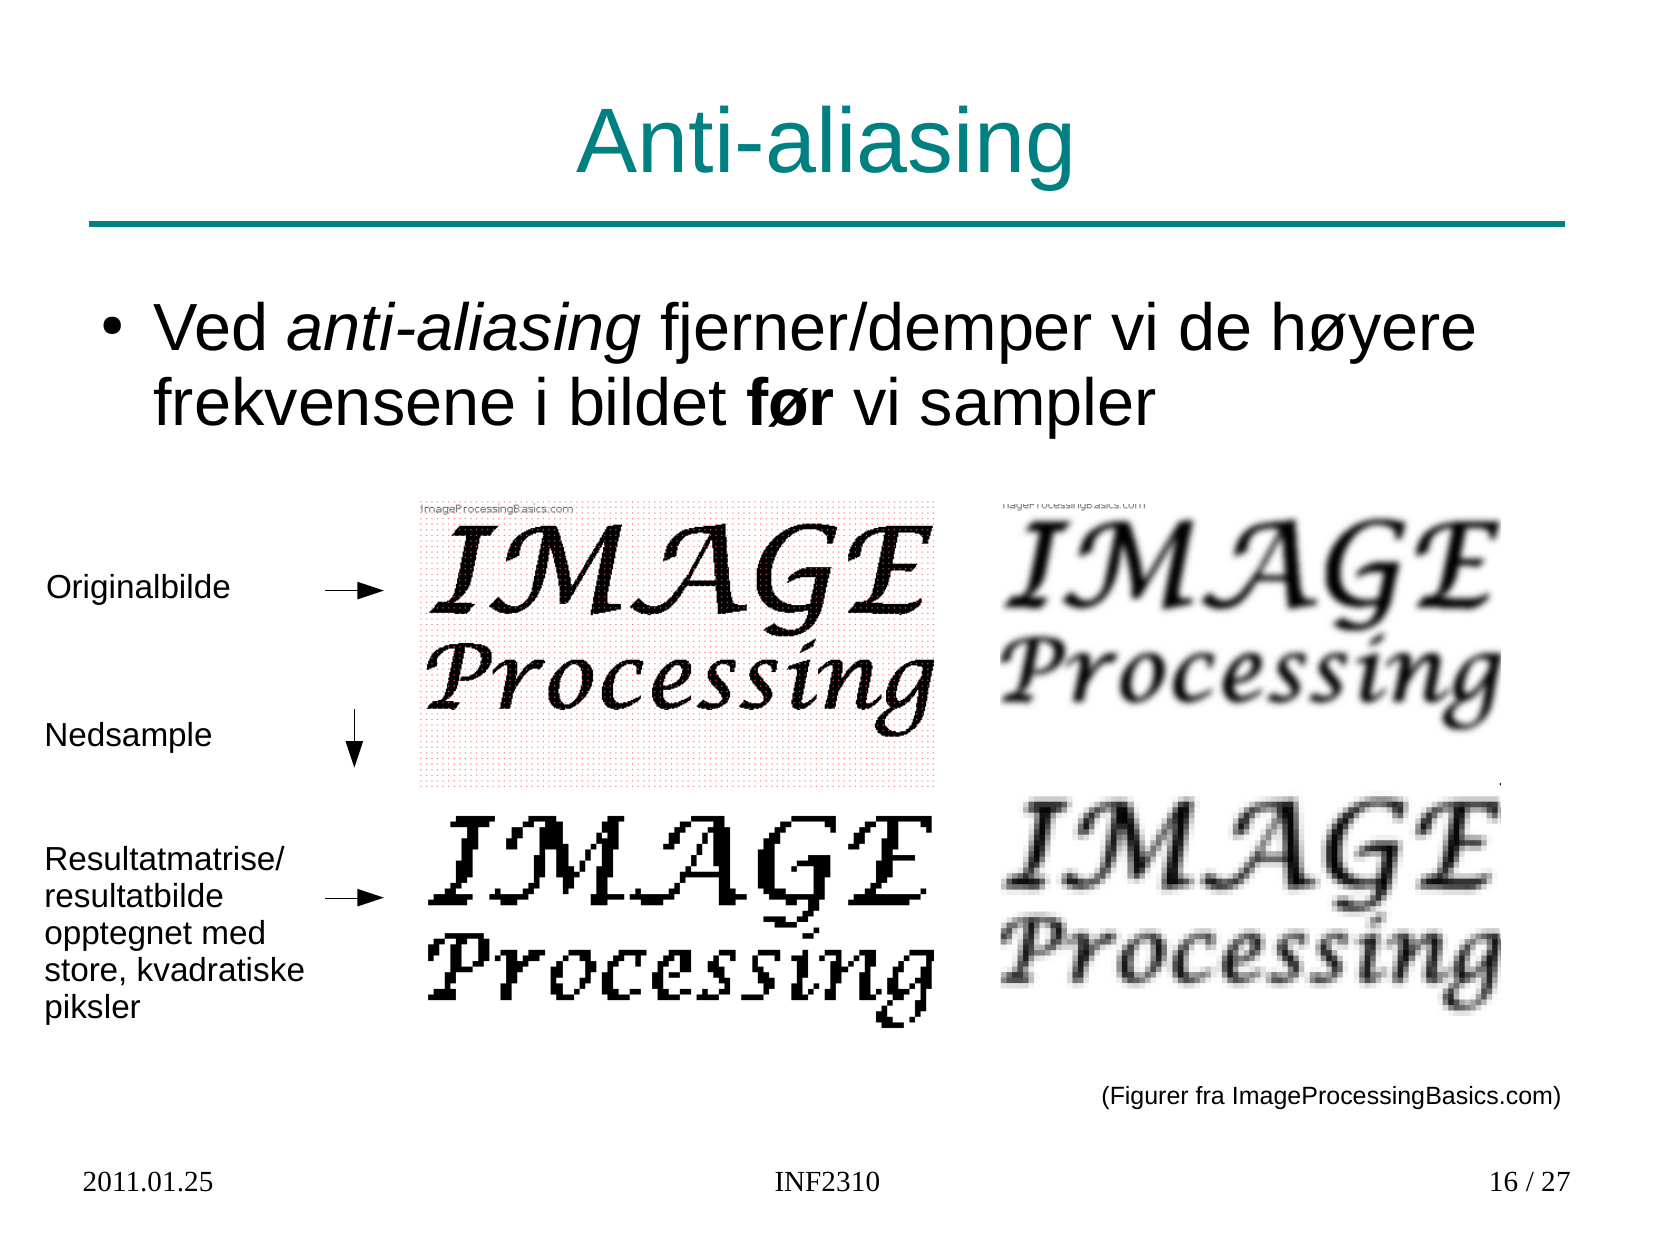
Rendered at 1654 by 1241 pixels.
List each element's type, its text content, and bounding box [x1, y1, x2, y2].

title Anti-aliasing [82, 37, 1571, 245]
text_box Nedsample [29, 708, 228, 761]
text_box Resultatmatrise/ resultatbilde opptegnet med store, kvadratiske piksler [29, 832, 321, 1033]
picture [1000, 504, 1501, 1060]
text_box Originalbilde [31, 561, 247, 613]
picture [417, 498, 934, 1066]
list Ved anti-aliasing fjerner/demper vi de høyere frekvensene i bildet før vi sampler [82, 290, 1571, 473]
text_box (Figurer fra ImageProcessingBasics.com) [1086, 1074, 1577, 1118]
